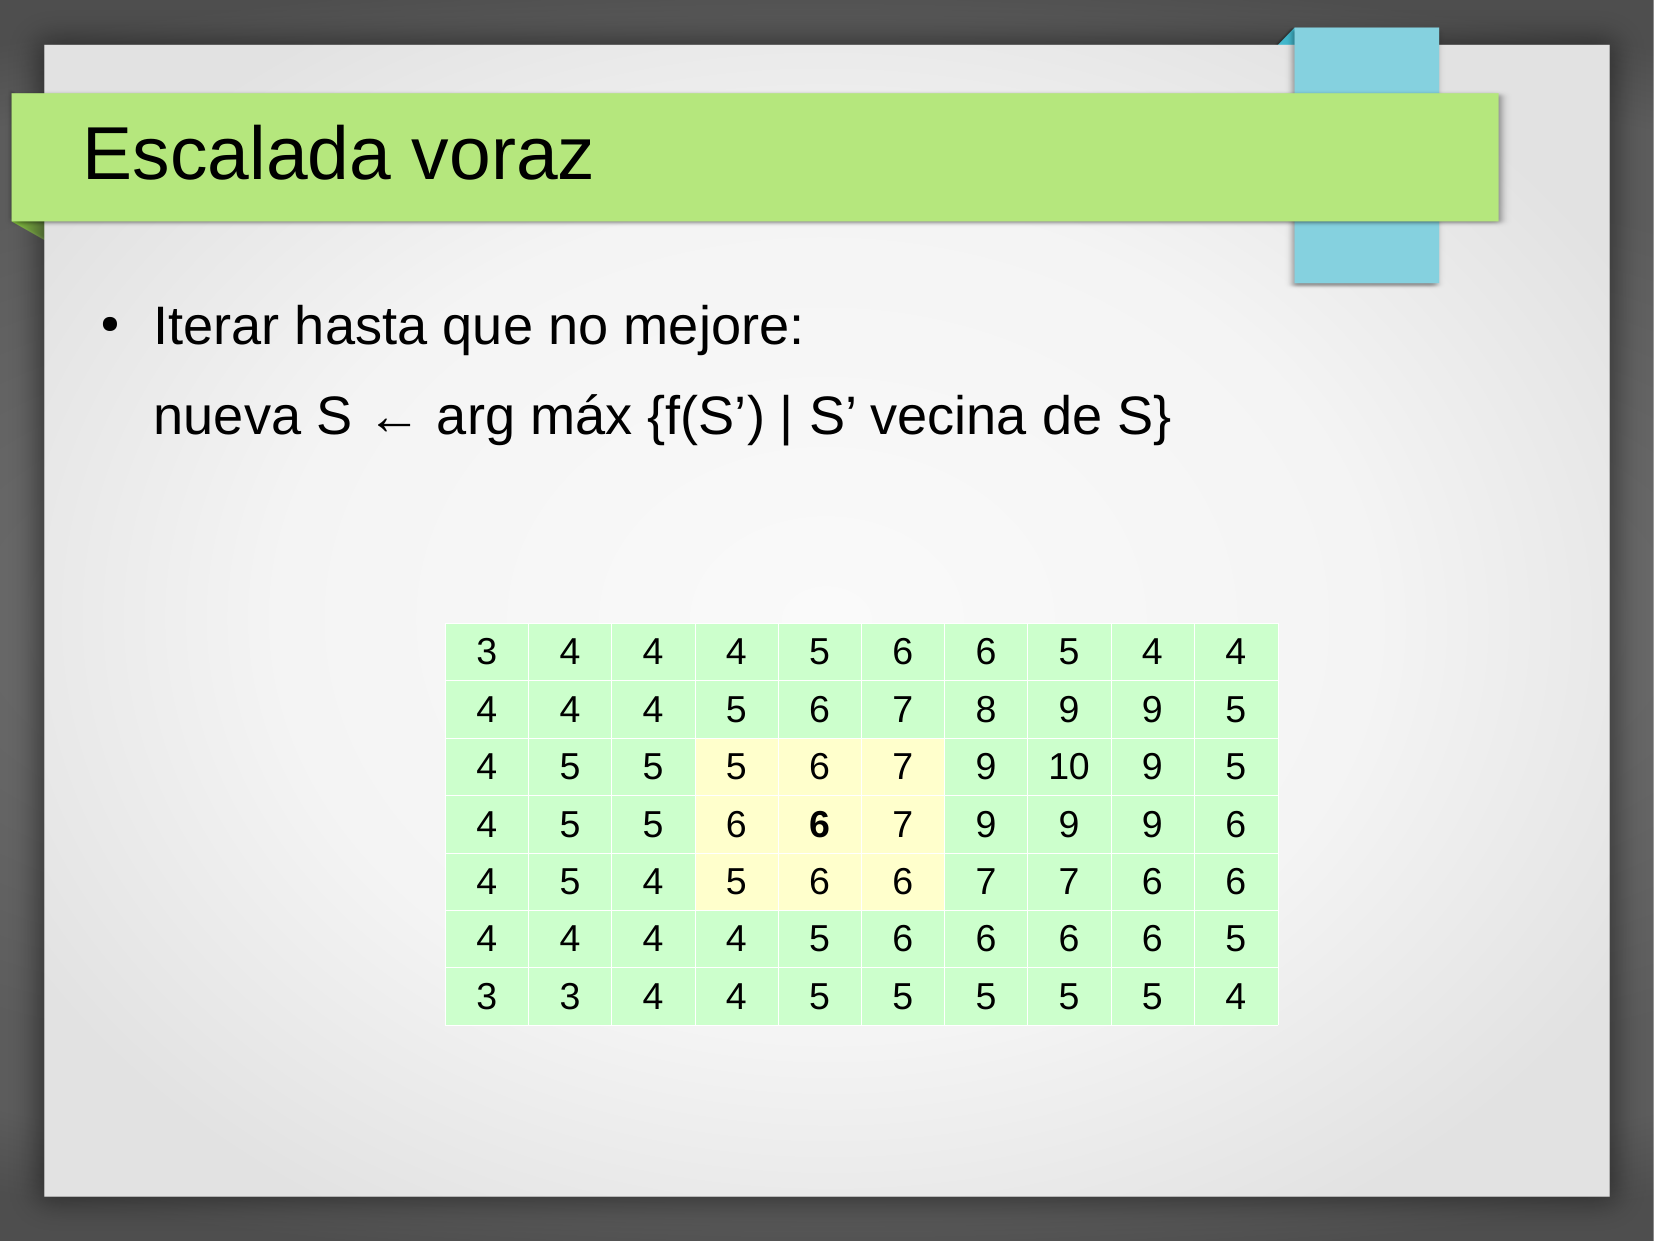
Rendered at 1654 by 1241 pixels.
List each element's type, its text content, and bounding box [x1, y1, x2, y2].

table_header 5 [779, 624, 861, 680]
table_cell 5 [529, 854, 611, 910]
table_cell 4 [612, 681, 695, 738]
table_cell 4 [1195, 968, 1278, 1025]
table_cell 5 [1195, 681, 1278, 738]
table_cell 5 [612, 739, 695, 795]
table_cell 6 [1195, 796, 1278, 853]
table_cell 4 [446, 681, 528, 738]
table_cell 9 [1028, 681, 1111, 738]
table_cell 6 [696, 796, 778, 853]
table_cell 6 [862, 854, 944, 910]
table_cell 6 [945, 911, 1027, 967]
table_header 6 [945, 624, 1027, 680]
table_cell 3 [446, 968, 528, 1025]
table_cell 7 [862, 796, 944, 853]
table_cell 5 [612, 796, 695, 853]
table_header 4 [529, 624, 611, 680]
picture [0, 0, 1654, 1241]
table_cell 6 [779, 681, 861, 738]
table_header 5 [1028, 624, 1111, 680]
table_cell 5 [779, 968, 861, 1025]
table_cell 6 [779, 854, 861, 910]
table_cell 6 [1112, 911, 1194, 967]
table_cell 5 [1195, 911, 1278, 967]
table_cell 6 [779, 796, 861, 853]
table_cell 4 [696, 968, 778, 1025]
table_cell 5 [529, 739, 611, 795]
table_cell 7 [862, 681, 944, 738]
table_cell 4 [612, 911, 695, 967]
table_cell 5 [1112, 968, 1194, 1025]
table_cell 4 [612, 854, 695, 910]
table_cell 5 [862, 968, 944, 1025]
table_header 4 [1195, 624, 1278, 680]
table_cell 6 [1028, 911, 1111, 967]
table_cell 4 [446, 796, 528, 853]
table_cell 9 [1112, 739, 1194, 795]
table_cell 7 [862, 739, 944, 795]
table_header 4 [696, 624, 778, 680]
table_cell 6 [1195, 854, 1278, 910]
table_cell 4 [696, 911, 778, 967]
table_cell 4 [612, 968, 695, 1025]
table_header 3 [446, 624, 528, 680]
table_header 4 [612, 624, 695, 680]
table_cell 6 [779, 739, 861, 795]
table_cell 5 [696, 854, 778, 910]
table_cell 4 [446, 739, 528, 795]
table_cell 5 [529, 796, 611, 853]
table_cell 9 [1028, 796, 1111, 853]
table_cell 3 [529, 968, 611, 1025]
table_cell 8 [945, 681, 1027, 738]
title Escalada voraz [82, 94, 1264, 213]
table_cell 4 [446, 854, 528, 910]
table_cell 5 [945, 968, 1027, 1025]
table_cell 4 [529, 681, 611, 738]
table_cell 10 [1028, 739, 1111, 795]
table_cell 5 [779, 911, 861, 967]
table_cell 6 [862, 911, 944, 967]
table_cell 6 [1112, 854, 1194, 910]
table_cell 5 [1028, 968, 1111, 1025]
table_cell 4 [529, 911, 611, 967]
table_cell 7 [1028, 854, 1111, 910]
table_cell 4 [446, 911, 528, 967]
table_header 6 [862, 624, 944, 680]
table_cell 9 [945, 739, 1027, 795]
table_cell 9 [945, 796, 1027, 853]
table_cell 9 [1112, 796, 1194, 853]
table_cell 5 [696, 681, 778, 738]
table_header 4 [1112, 624, 1194, 680]
table_cell 7 [945, 854, 1027, 910]
table_cell 5 [696, 739, 778, 795]
list Iterar hasta que no mejore: nueva S ← arg máx {f(S’) | S’ vecina de S} [82, 295, 1571, 1015]
table_cell 5 [1195, 739, 1278, 795]
table_cell 9 [1112, 681, 1194, 738]
